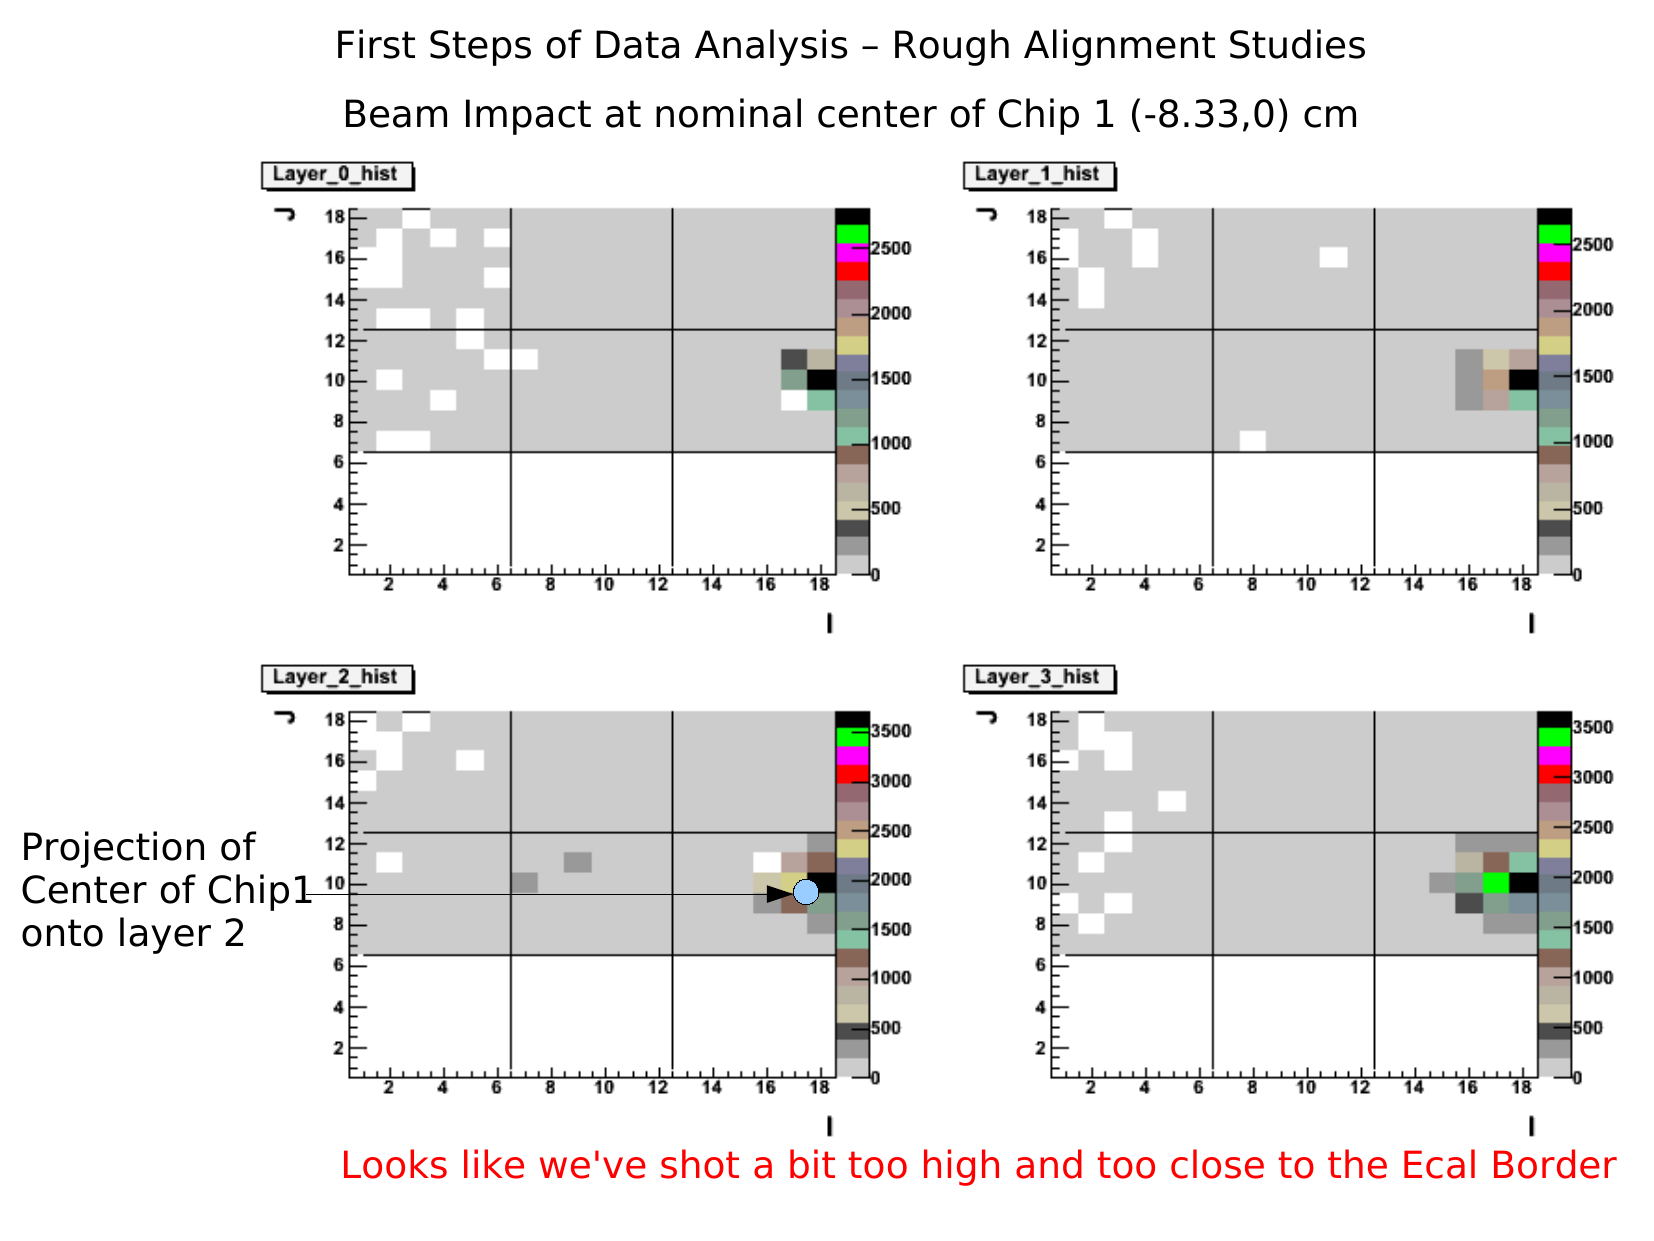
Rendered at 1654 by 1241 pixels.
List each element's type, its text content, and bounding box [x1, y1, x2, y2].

picture [243, 151, 1647, 1157]
text_box First Steps of Data Analysis – Rough Alignment Studies [319, 16, 1373, 76]
text_box Projection of Center of Chip1 onto layer 2 [5, 817, 335, 964]
text_box Looks like we've shot a bit too high and too close to the Ecal Border [325, 1136, 1606, 1196]
text_box Beam Impact at nominal center of Chip 1 (-8.33,0) cm [327, 85, 1355, 144]
text_box [793, 879, 819, 905]
